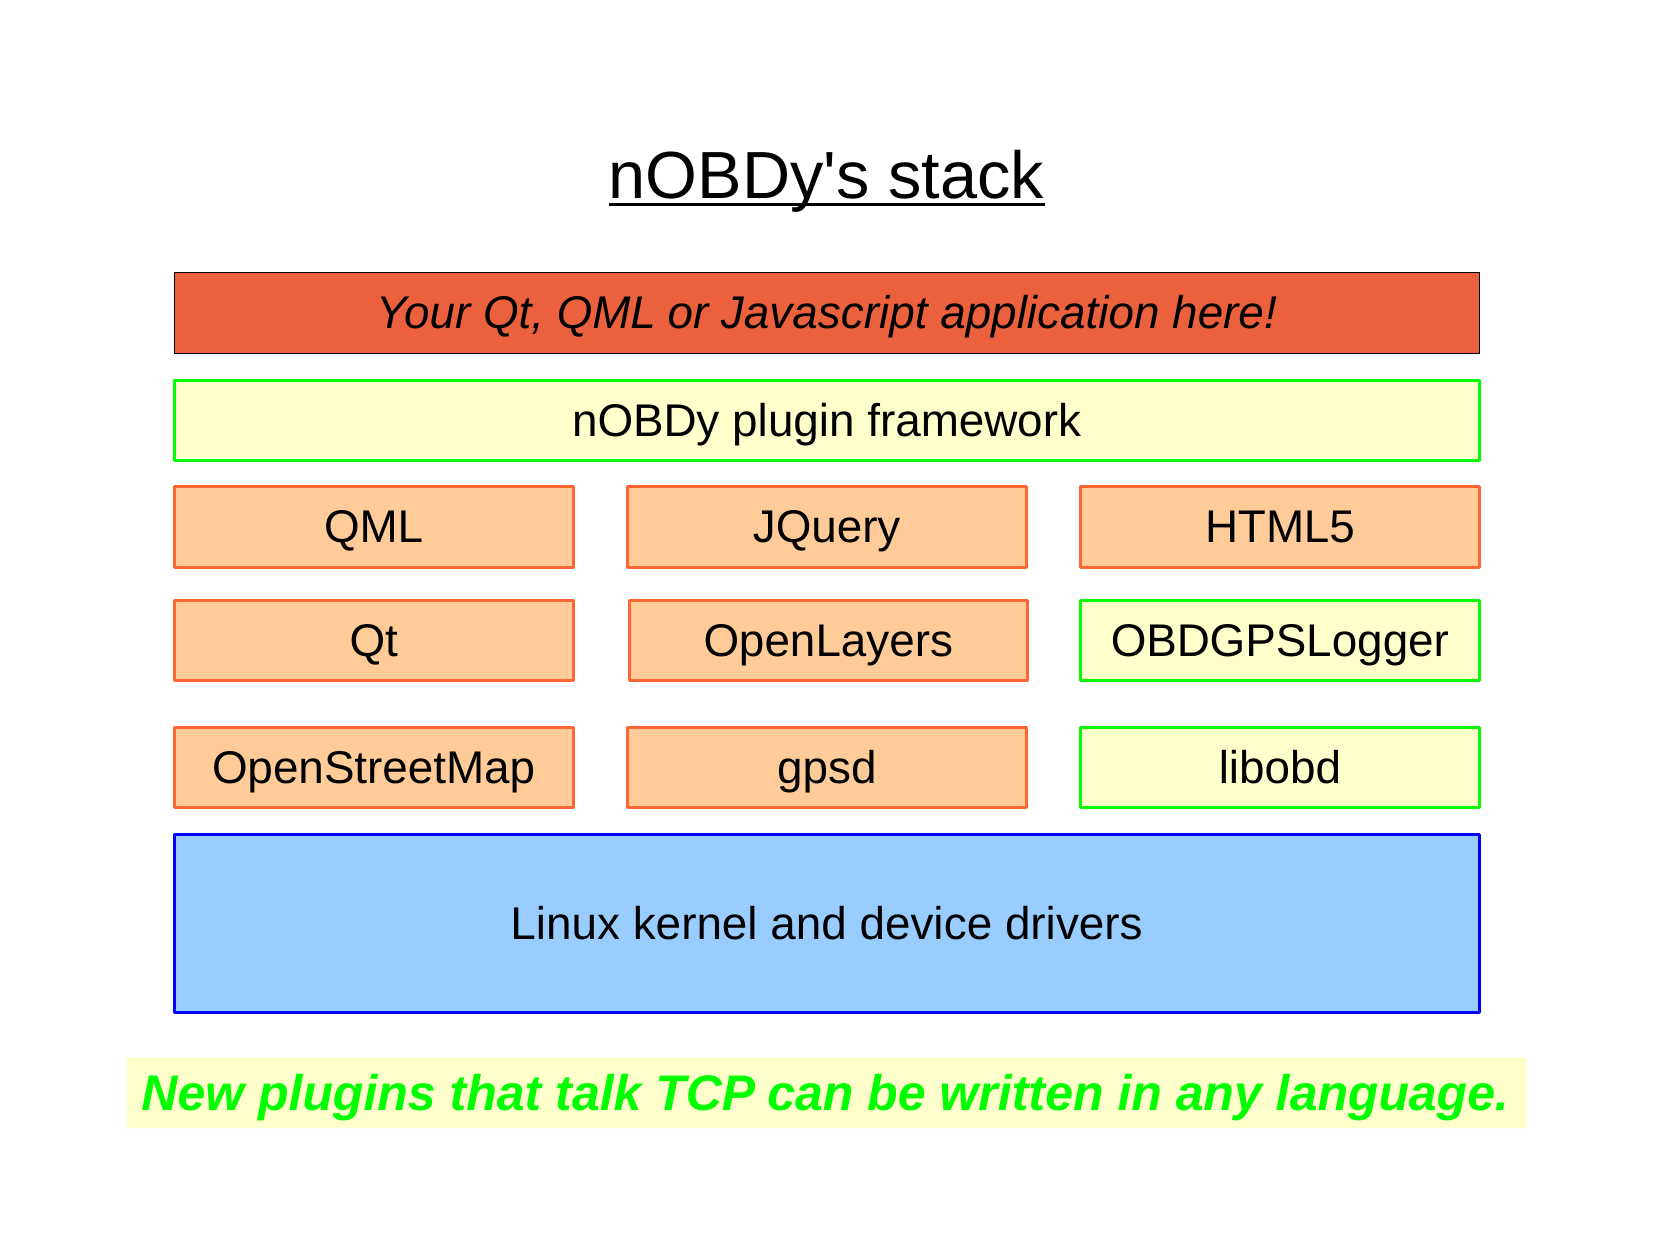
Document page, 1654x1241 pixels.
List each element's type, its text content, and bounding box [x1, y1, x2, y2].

text_box OpenLayers [629, 600, 1028, 681]
title nOBDy's stack [82, 72, 1571, 280]
text_box Linux kernel and device drivers [174, 834, 1480, 1013]
text_box HTML5 [1080, 486, 1480, 568]
text_box Your Qt, QML or Javascript application here! [174, 272, 1480, 354]
text_box Qt [174, 600, 574, 681]
text_box OpenStreetMap [174, 727, 574, 808]
text_box gpsd [627, 727, 1027, 808]
text_box nOBDy plugin framework [174, 380, 1480, 461]
text_box JQuery [627, 486, 1027, 568]
text_box QML [174, 486, 574, 568]
text_box New plugins that talk TCP can be written in any language. [126, 1057, 1527, 1129]
text_box OBDGPSLogger [1080, 600, 1480, 681]
text_box libobd [1080, 727, 1480, 808]
